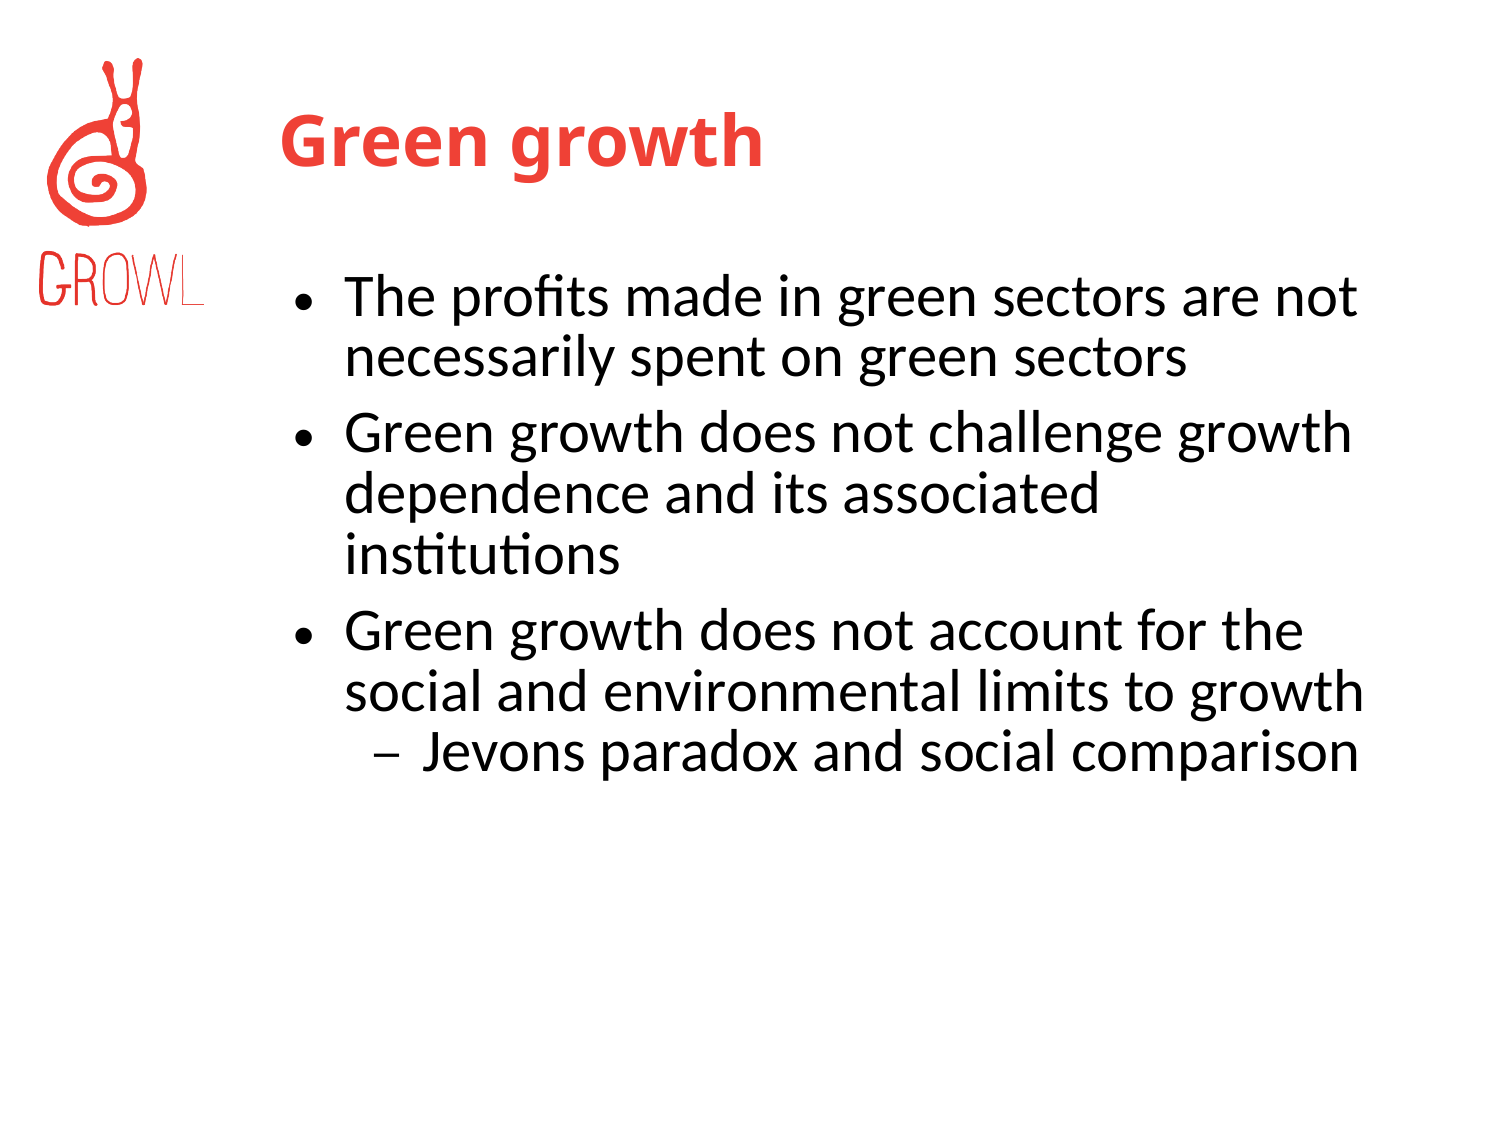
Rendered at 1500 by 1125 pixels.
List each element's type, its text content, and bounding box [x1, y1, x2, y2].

picture [39, 58, 204, 306]
list The profits made in green sectors are not necessarily spent on green sectors Green growth does not challenge growth dependence and its associated institutions Green growth does not account for the social and environmental limits to growth Jevons paradox and social comparison [278, 263, 1395, 916]
title Green growth [278, 44, 1425, 233]
